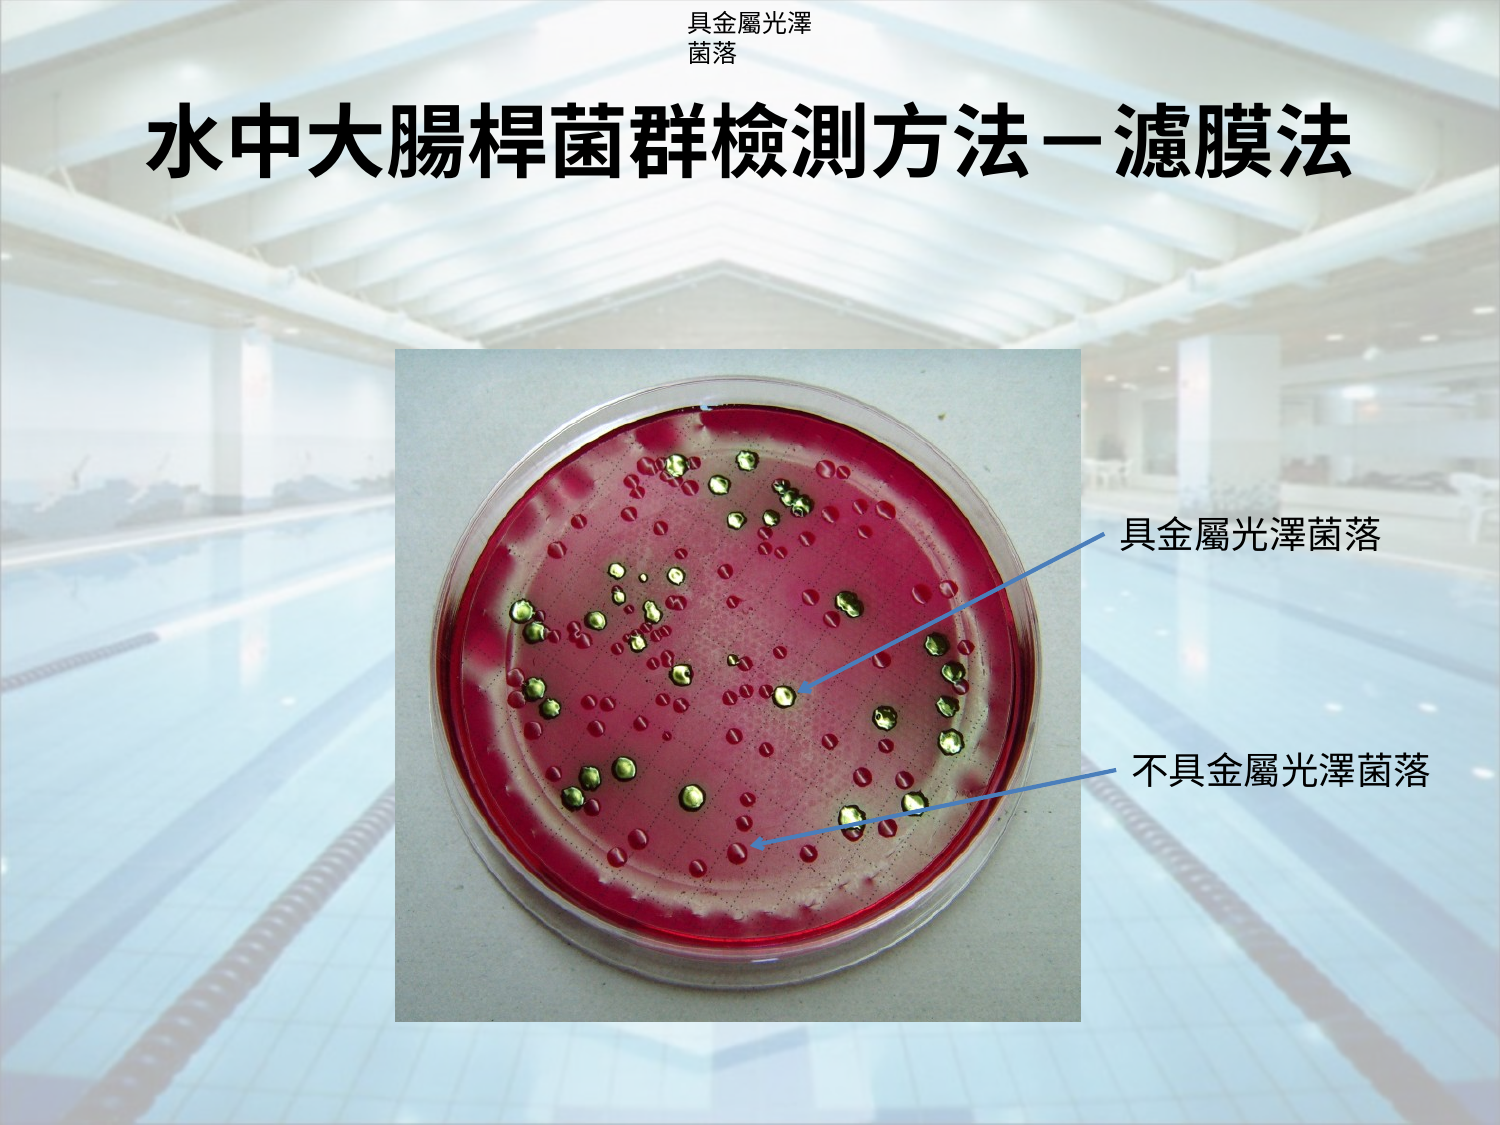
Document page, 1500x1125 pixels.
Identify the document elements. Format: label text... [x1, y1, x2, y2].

text_box 具金屬光澤 菌落 [672, 0, 828, 76]
text_box 具金屬光澤菌落 [1104, 503, 1459, 564]
title 水中大腸桿菌群檢測方法－濾膜法 [75, 45, 1425, 233]
text_box 不具金屬光澤菌落 [1116, 739, 1500, 800]
picture [395, 349, 1081, 1022]
